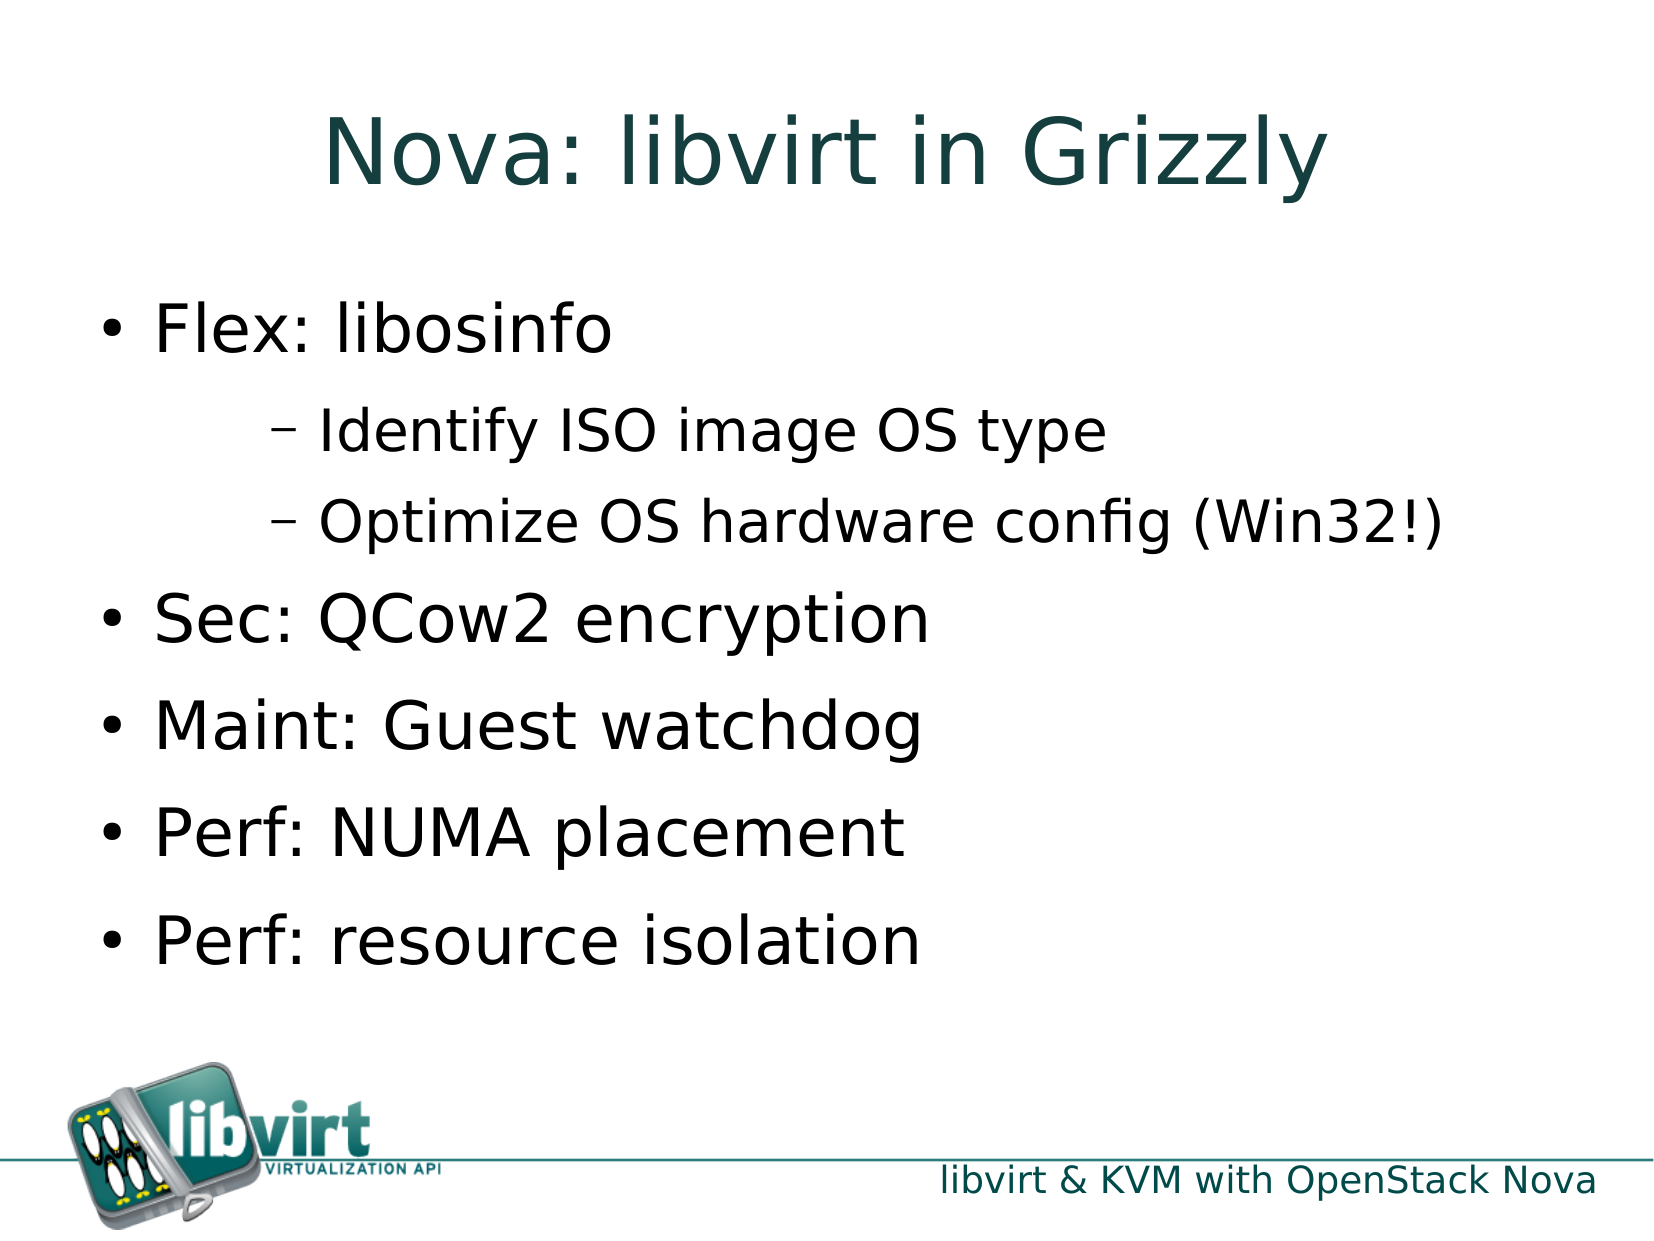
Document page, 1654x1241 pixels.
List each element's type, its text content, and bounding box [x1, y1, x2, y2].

text_box libvirt & KVM with OpenStack Nova [924, 1151, 1614, 1211]
picture [0, 1062, 1654, 1230]
title Nova: libvirt in Grizzly [82, 49, 1571, 257]
list Flex: libosinfo Identify ISO image OS type Optimize OS hardware config (Win32!) Sec: QCow2 encryption Maint: Guest watchdog Perf: NUMA placement Perf: resource isolation [82, 290, 1571, 1062]
